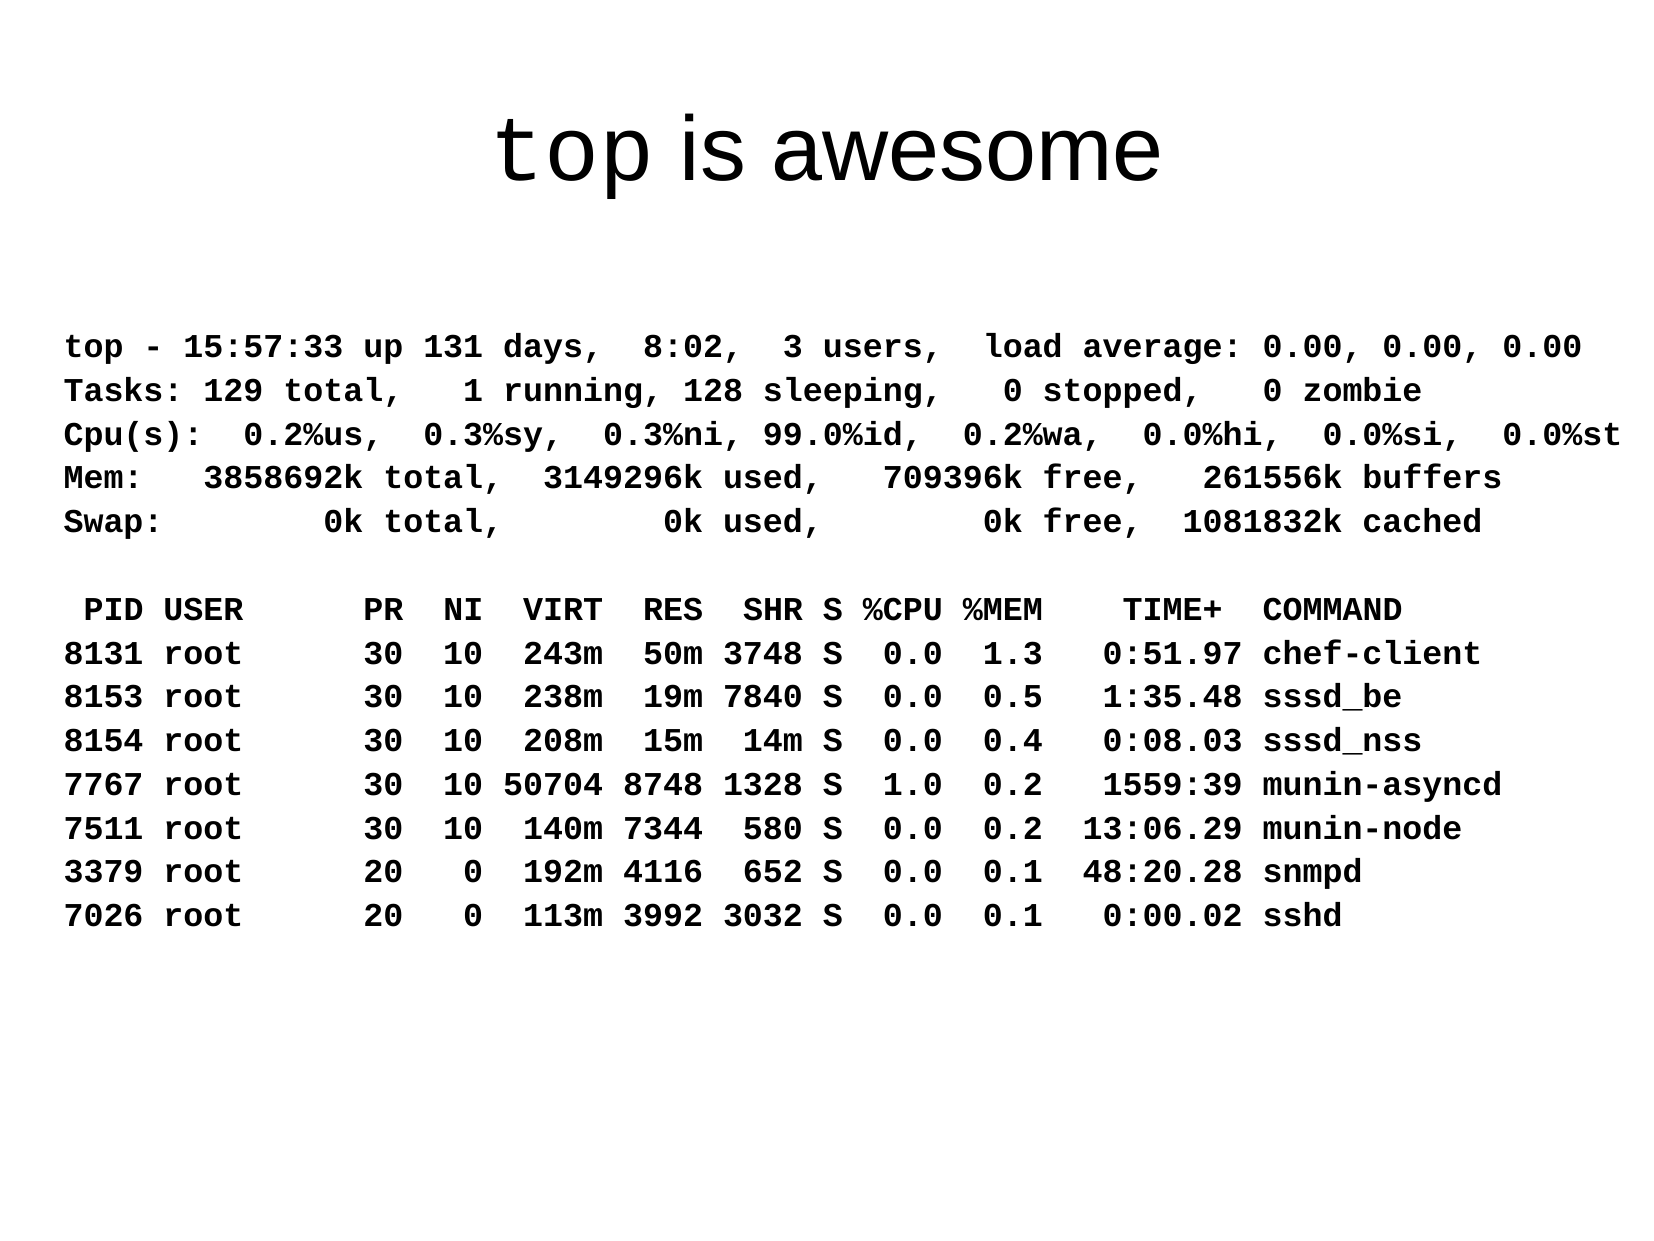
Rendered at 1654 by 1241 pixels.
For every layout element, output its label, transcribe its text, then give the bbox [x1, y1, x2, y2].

title top is awesome [82, 49, 1571, 257]
list top - 15:57:33 up 131 days, 8:02, 3 users, load average: 0.00, 0.00, 0.00 Tasks: 129 total, 1 running, 128 sleeping, 0 stopped, 0 zombie Cpu(s): 0.2%us, 0.3%sy, 0.3%ni, 99.0%id, 0.2%wa, 0.0%hi, 0.0%si, 0.0%st Mem: 3858692k total, 3149296k used, 709396k free, 261556k buffers Swap: 0k total, 0k used, 0k free, 1081832k cached PID USER PR NI VIRT RES SHR S %CPU %MEM TIME+ COMMAND 8131 root 30 10 243m 50m 3748 S 0.0 1.3 0:51.97 chef-client 8153 root 30 10 238m 19m 7840 S 0.0 0.5 1:35.48 sssd_be 8154 root 30 10 208m 15m 14m S 0.0 0.4 0:08.03 sssd_nss 7767 root 30 10 50704 8748 1328 S 1.0 0.2 1559:39 munin-asyncd 7511 root 30 10 140m 7344 580 S 0.0 0.2 13:06.29 munin-node 3379 root 20 0 192m 4116 652 S 0.0 0.1 48:20.28 snmpd 7026 root 20 0 113m 3992 3032 S 0.0 0.1 0:00.02 sshd [63, 330, 1654, 934]
